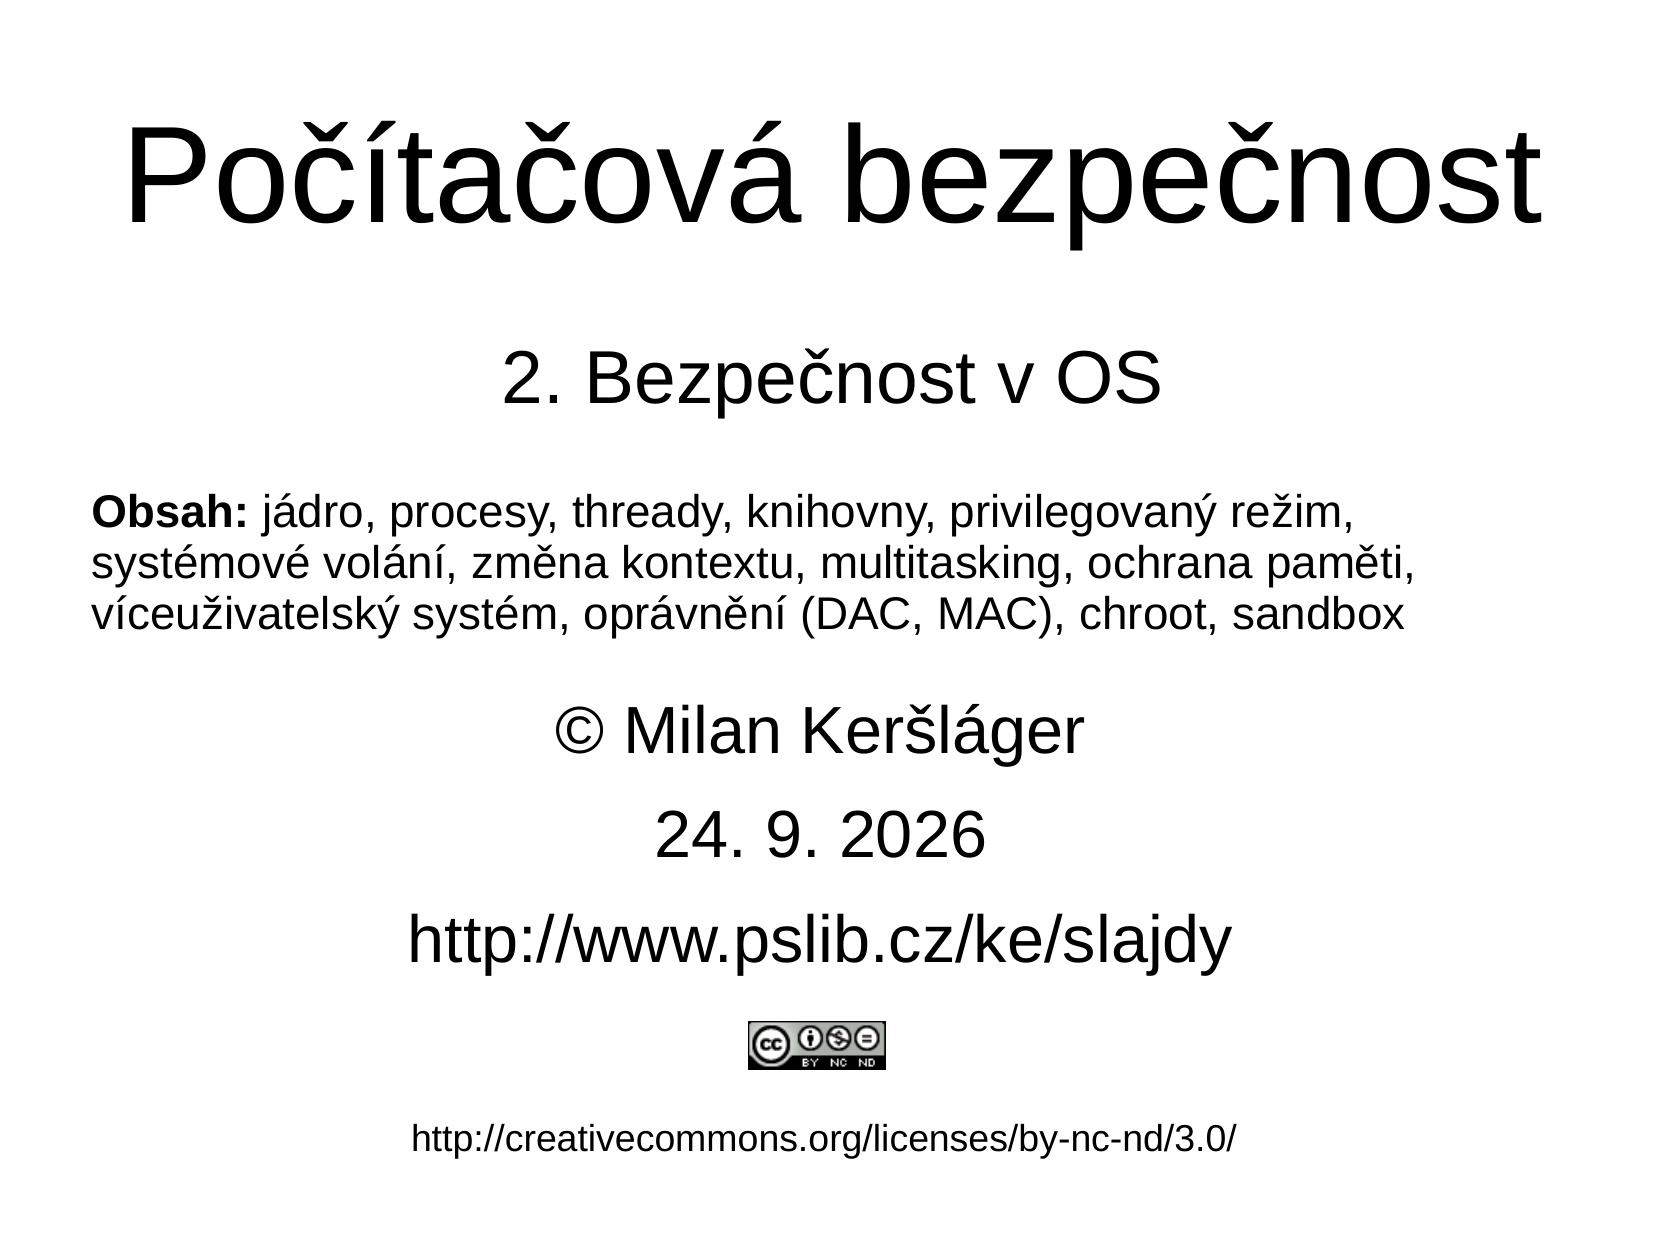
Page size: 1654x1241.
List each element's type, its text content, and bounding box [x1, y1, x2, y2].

picture [748, 1021, 886, 1071]
text_box Obsah: jádro, procesy, thready, knihovny, privilegovaný režim, systémové volání, změna kontextu, multitasking, ochrana paměti, víceuživatelský systém, oprávnění (DAC, MAC), chroot, sandbox [76, 478, 1583, 647]
text_box http://creativecommons.org/licenses/by-nc-nd/3.0/ [337, 1110, 1312, 1168]
title Počítačová bezpečnost 2. Bezpečnost v OS [88, 56, 1577, 461]
list © Milan Keršláger 9.11.2010 http://www.pslib.cz/ke/slajdy [76, 693, 1565, 1081]
